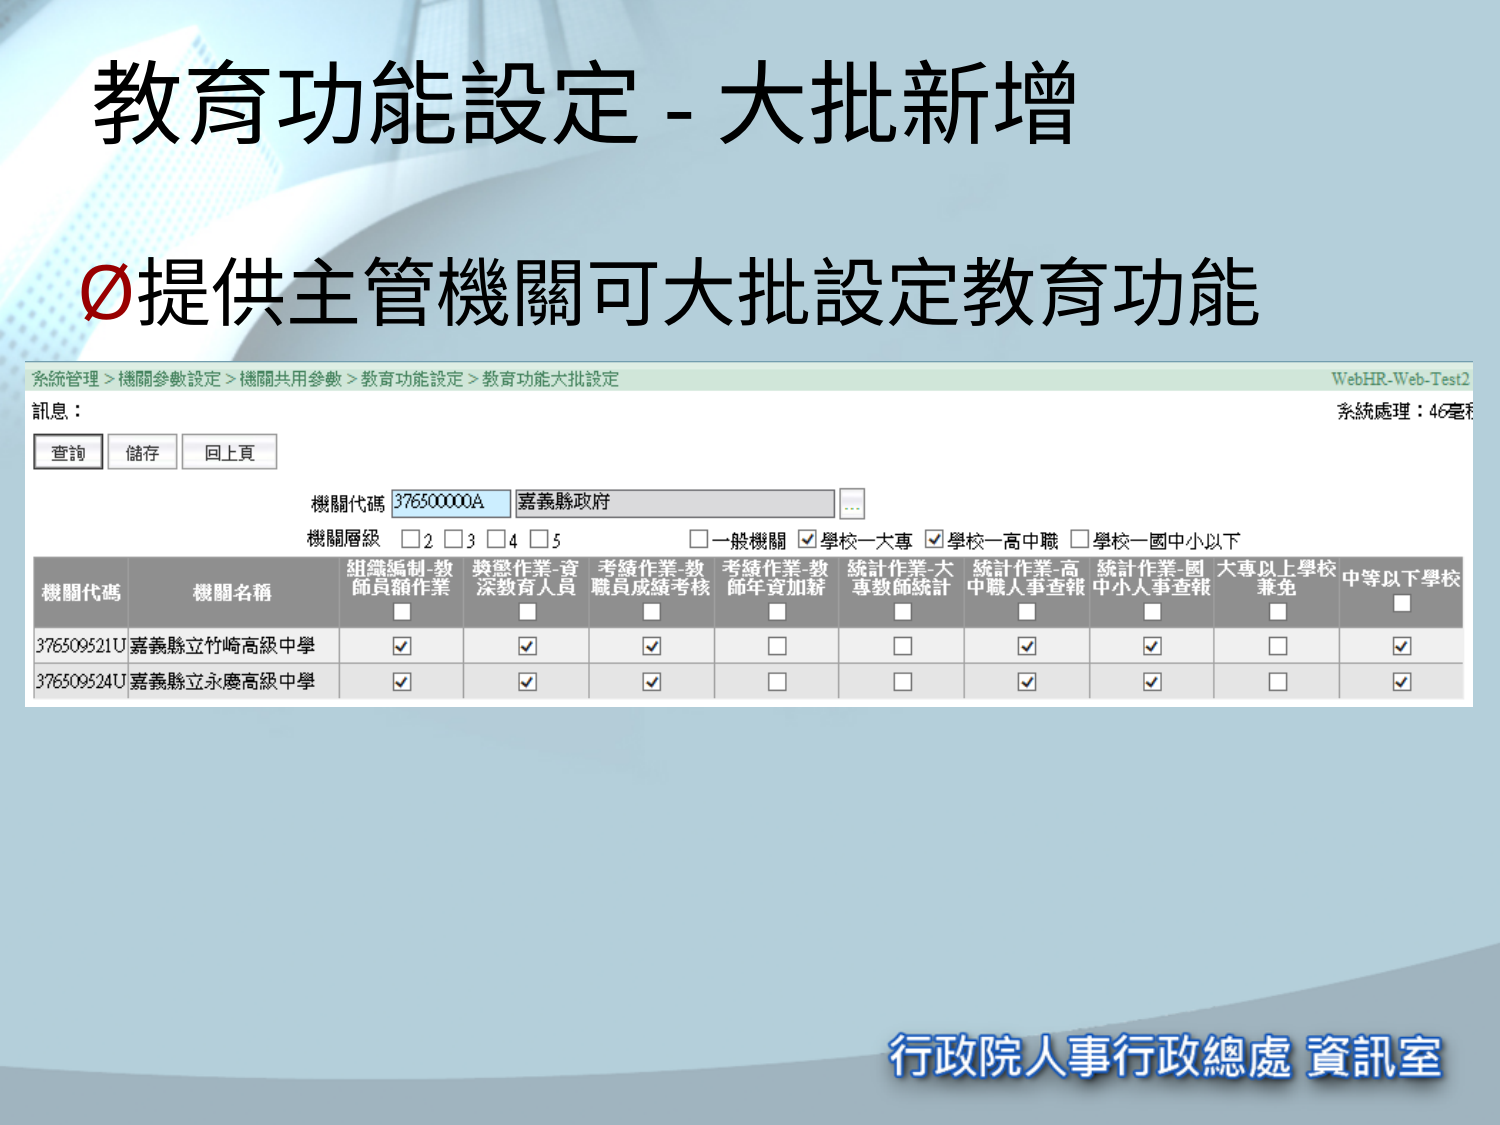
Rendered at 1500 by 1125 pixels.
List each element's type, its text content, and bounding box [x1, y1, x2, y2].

list 提供主管機關可大批設定教育功能 [62, 237, 1338, 351]
title 教育功能設定-大批新增 [76, 7, 1352, 195]
picture [25, 361, 1473, 707]
